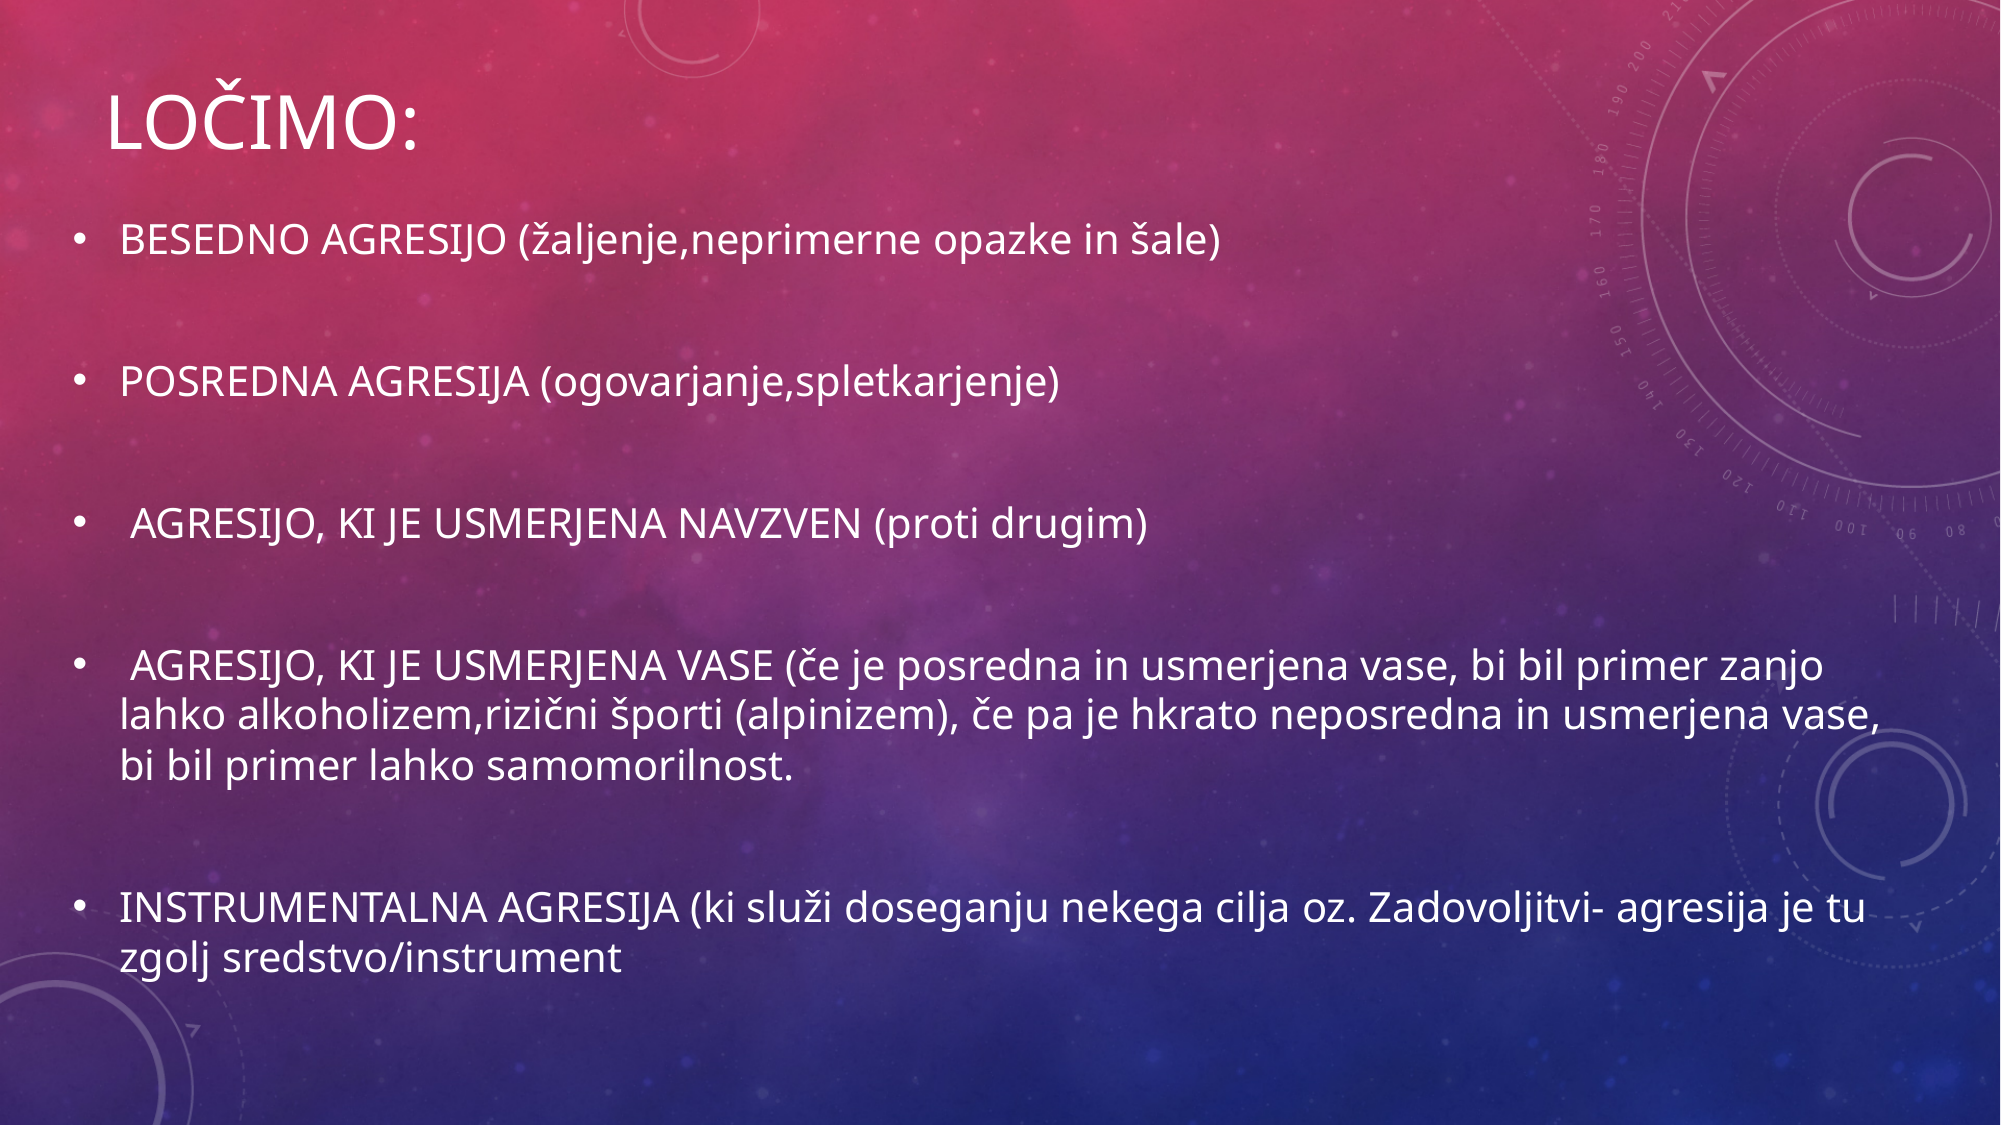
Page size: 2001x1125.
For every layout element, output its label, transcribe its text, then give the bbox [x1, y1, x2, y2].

list BESEDNO AGRESIJO (žaljenje,neprimerne opazke in šale) POSREDNA AGRESIJA (ogovarjanje,spletkarjenje) AGRESIJO, KI JE USMERJENA NAVZVEN (proti drugim) AGRESIJO, KI JE USMERJENA VASE (če je posredna in usmerjena vase, bi bil primer zanjo lahko alkoholizem,rizični športi (alpinizem), če pa je hkrato neposredna in usmerjena vase, bi bil primer lahko samomorilnost. INSTRUMENTALNA AGRESIJA (ki služi doseganju nekega cilja oz. Zadovoljitvi- agresija je tu zgolj sredstvo/instrument [57, 186, 1917, 1078]
picture [0, 0, 2001, 1125]
title Ločimo: [89, 0, 1752, 186]
